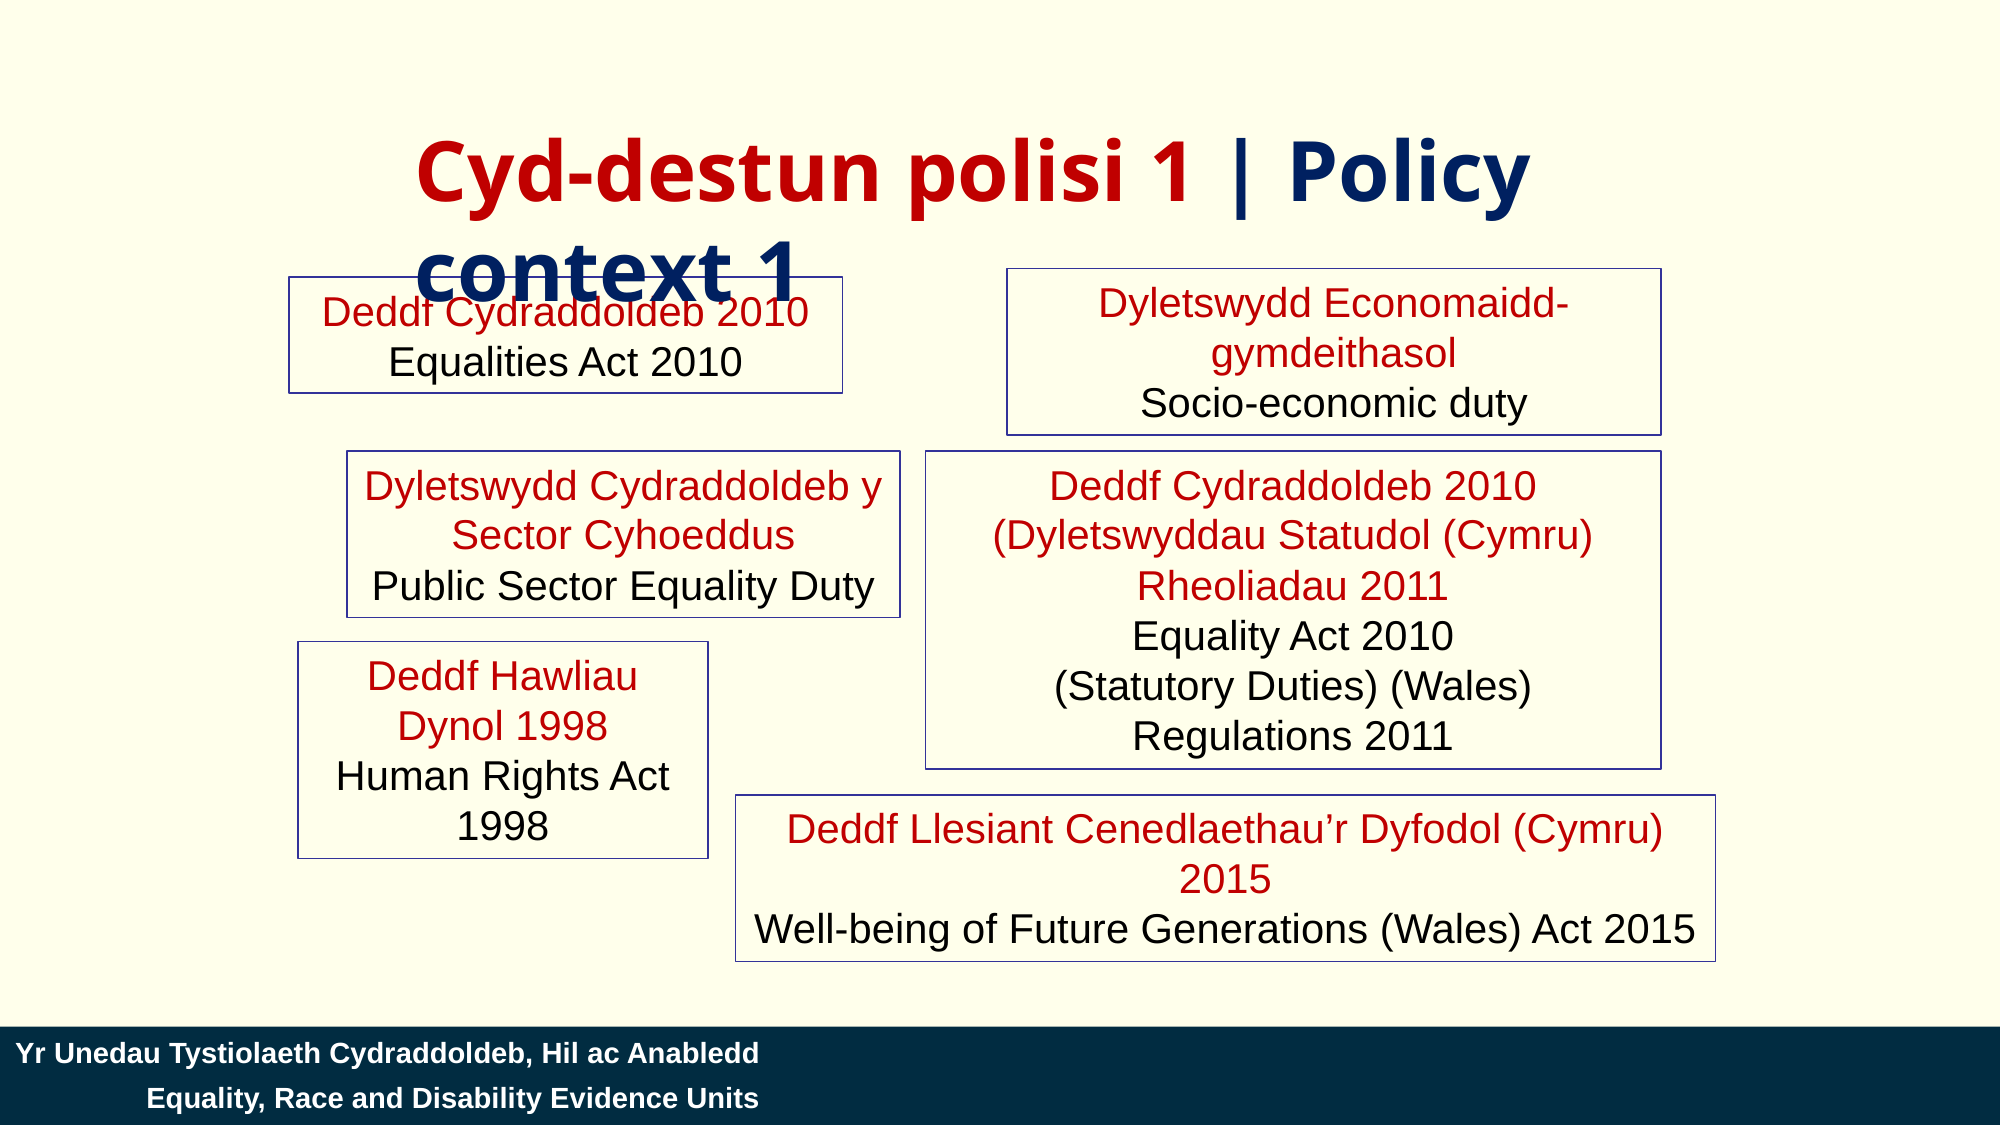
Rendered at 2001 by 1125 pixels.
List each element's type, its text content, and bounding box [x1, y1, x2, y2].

text_box Deddf Hawliau Dynol 1998 Human Rights Act 1998 [297, 641, 708, 859]
text_box Deddf Cydraddoldeb 2010 Equalities Act 2010 [289, 277, 843, 394]
text_box Deddf Llesiant Cenedlaethau’r Dyfodol (Cymru) 2015 Well-being of Future Generations (Wales) Act 2015 [735, 794, 1716, 962]
text_box Cyd-destun polisi 1 | Policy context 1 [249, 110, 1797, 263]
text_box Dyletswydd Cydraddoldeb y Sector Cyhoeddus Public Sector Equality Duty [346, 450, 901, 618]
text_box Dyletswydd Economaidd-gymdeithasol Socio-economic duty [1006, 268, 1661, 435]
text_box Yr Unedau Tystiolaeth Cydraddoldeb, Hil ac Anabledd Equality, Race and Disability Evidence Units [0, 1026, 2000, 1125]
text_box Deddf Cydraddoldeb 2010 (Dyletswyddau Statudol (Cymru) Rheoliadau 2011 Equality Act 2010 (Statutory Duties) (Wales) Regulations 2011 [925, 450, 1661, 769]
